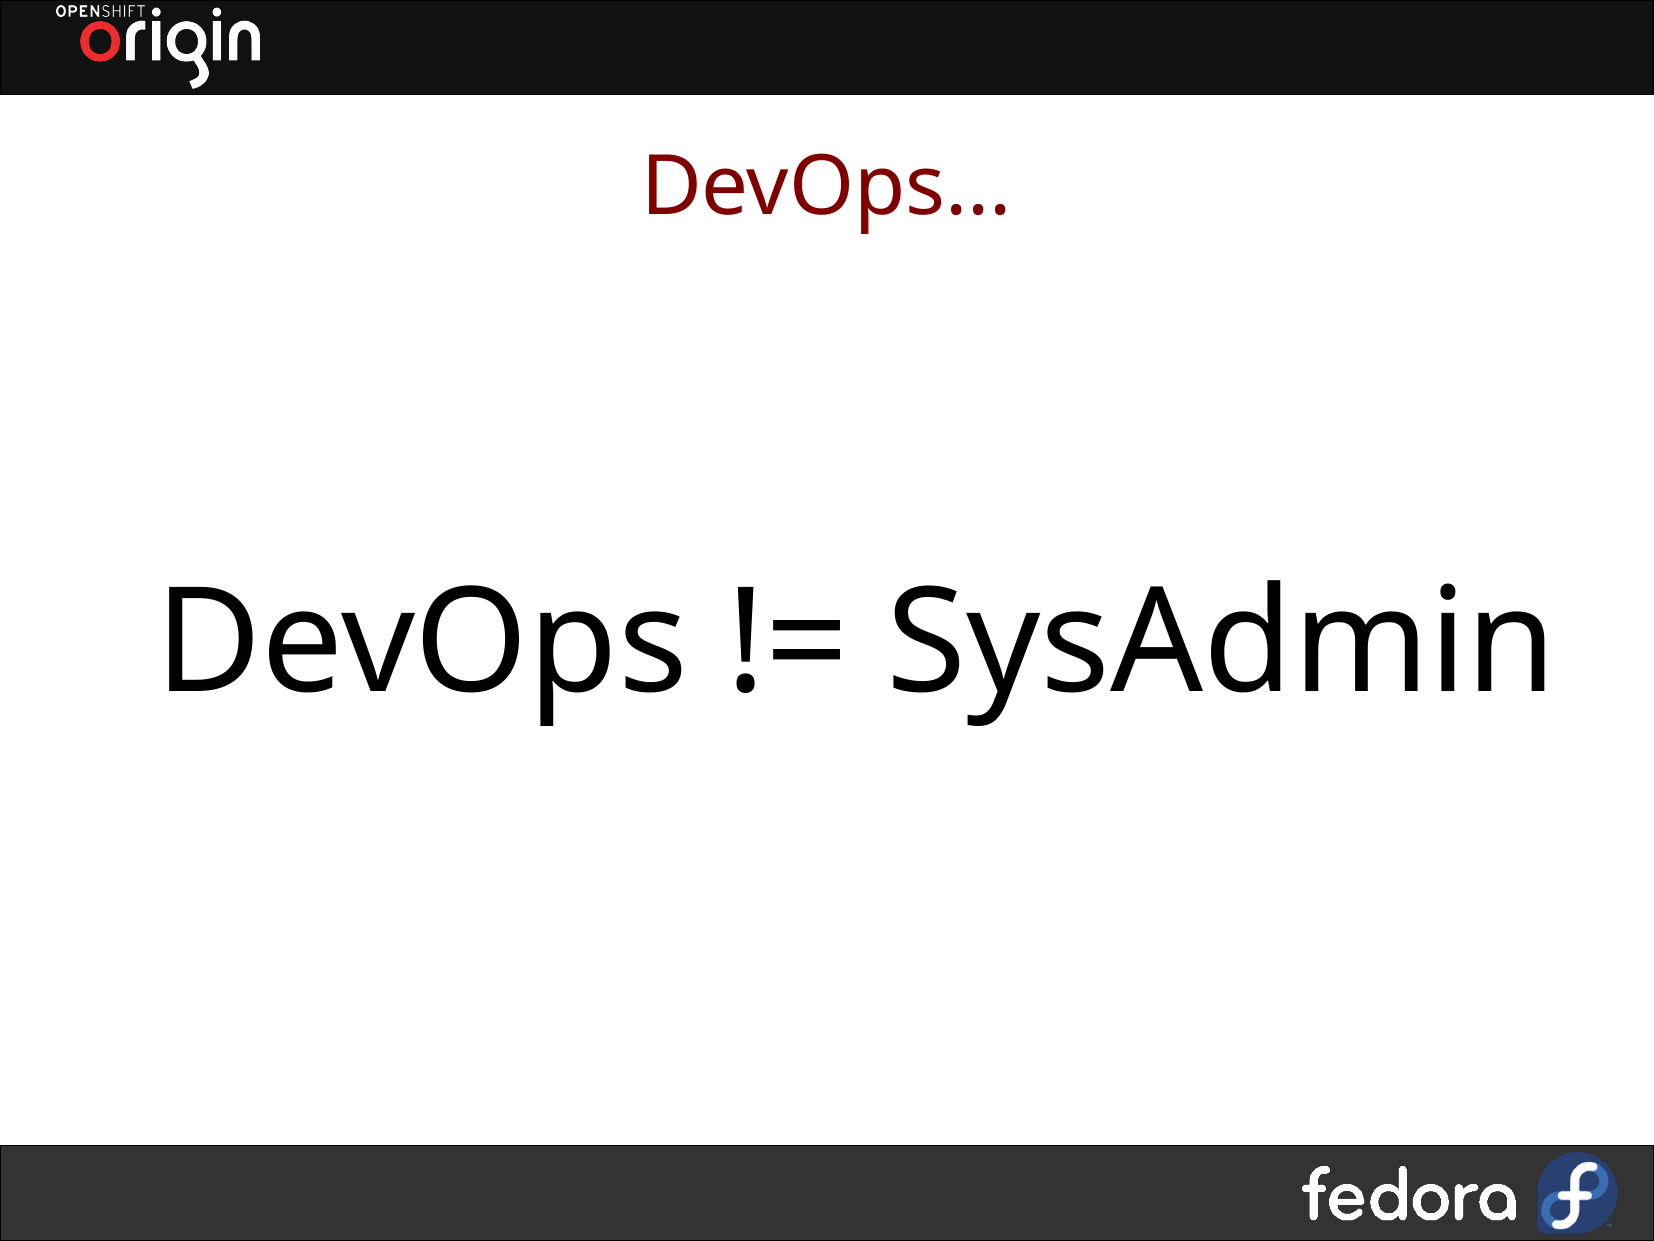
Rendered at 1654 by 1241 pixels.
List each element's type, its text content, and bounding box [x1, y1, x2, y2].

picture [56, 5, 260, 89]
picture [1299, 1151, 1619, 1235]
text_box DevOps != SysAdmin [140, 527, 1513, 713]
title DevOps... [82, 78, 1571, 287]
